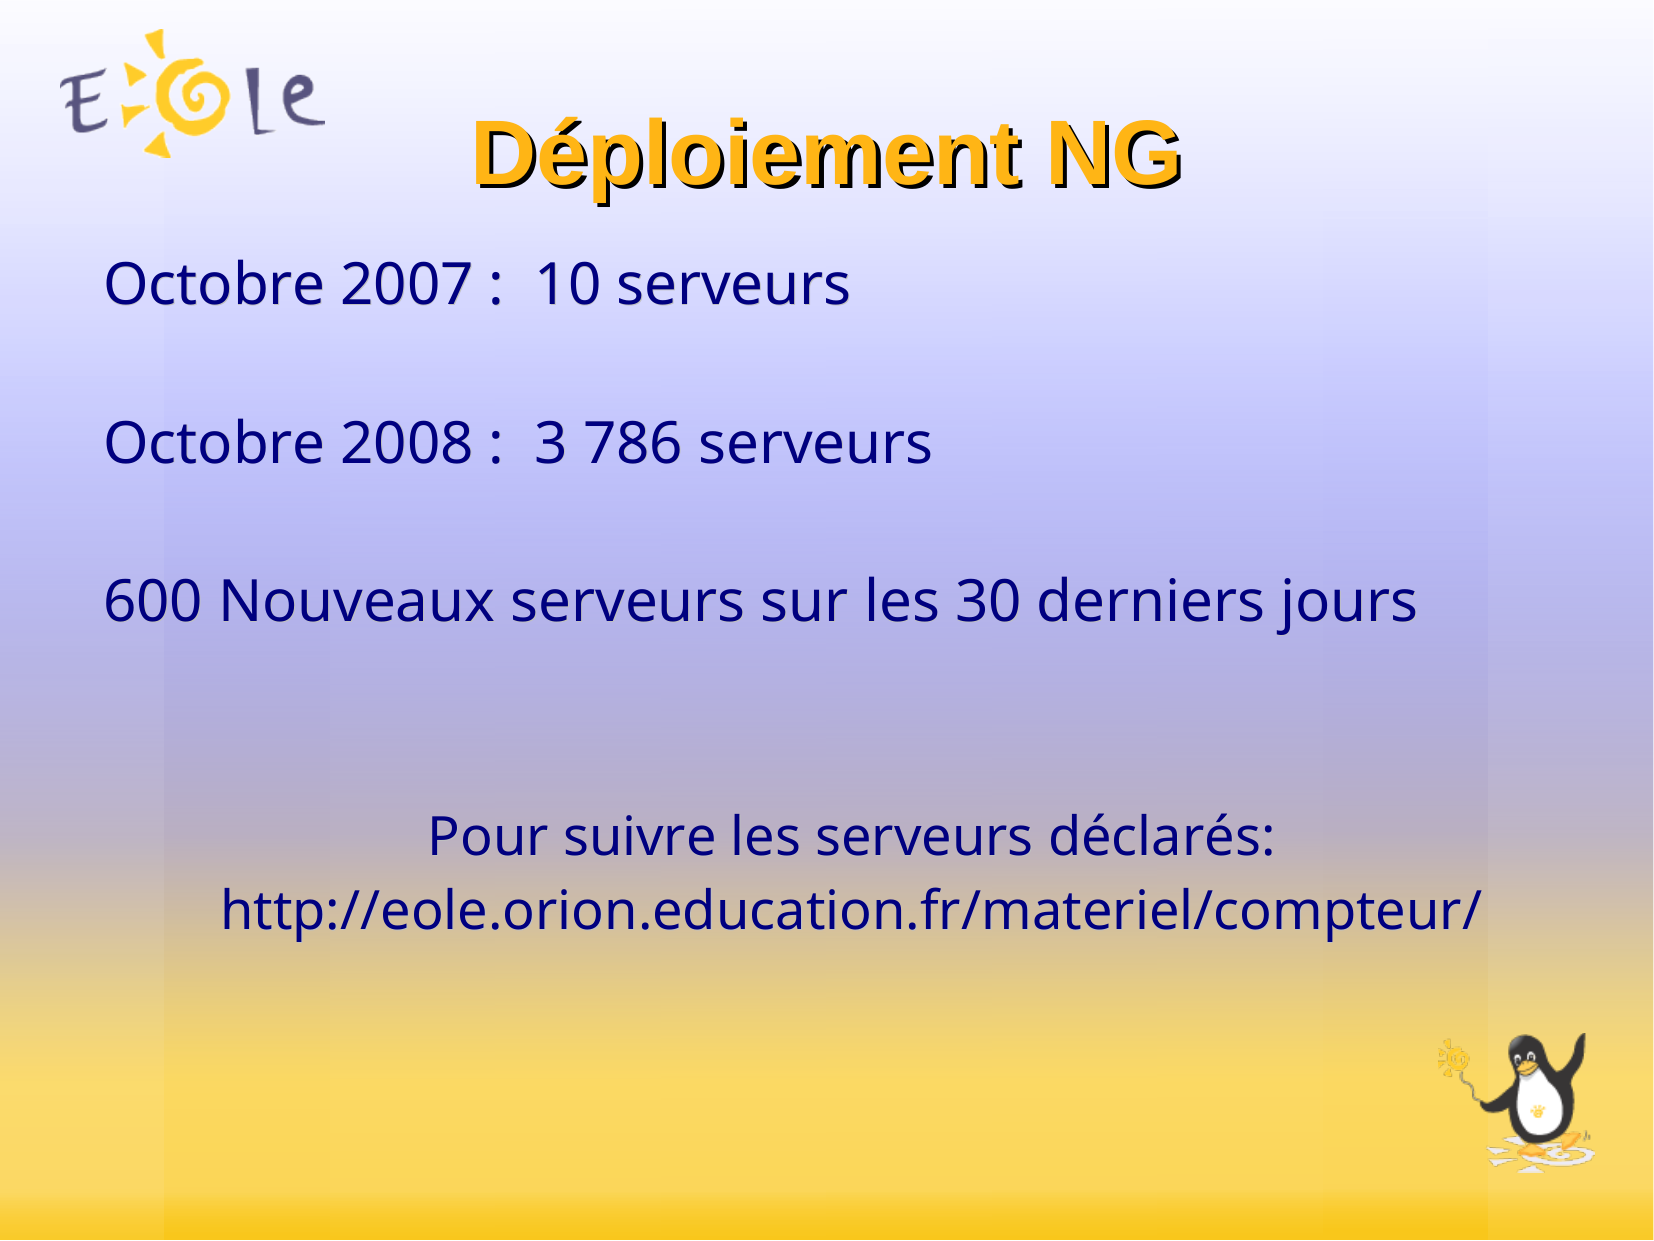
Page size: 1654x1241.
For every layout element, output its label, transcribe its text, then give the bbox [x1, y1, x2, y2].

text_box Octobre 2007 : 10 serveurs Octobre 2008 : 3 786 serveurs 600 Nouveaux serveurs sur les 30 derniers jours Pour suivre les serveurs déclarés: http://eole.orion.education.fr/materiel/compteur/ [88, 84, 1616, 1241]
title Déploiement NG [82, 49, 1571, 257]
picture [0, 0, 1654, 1241]
